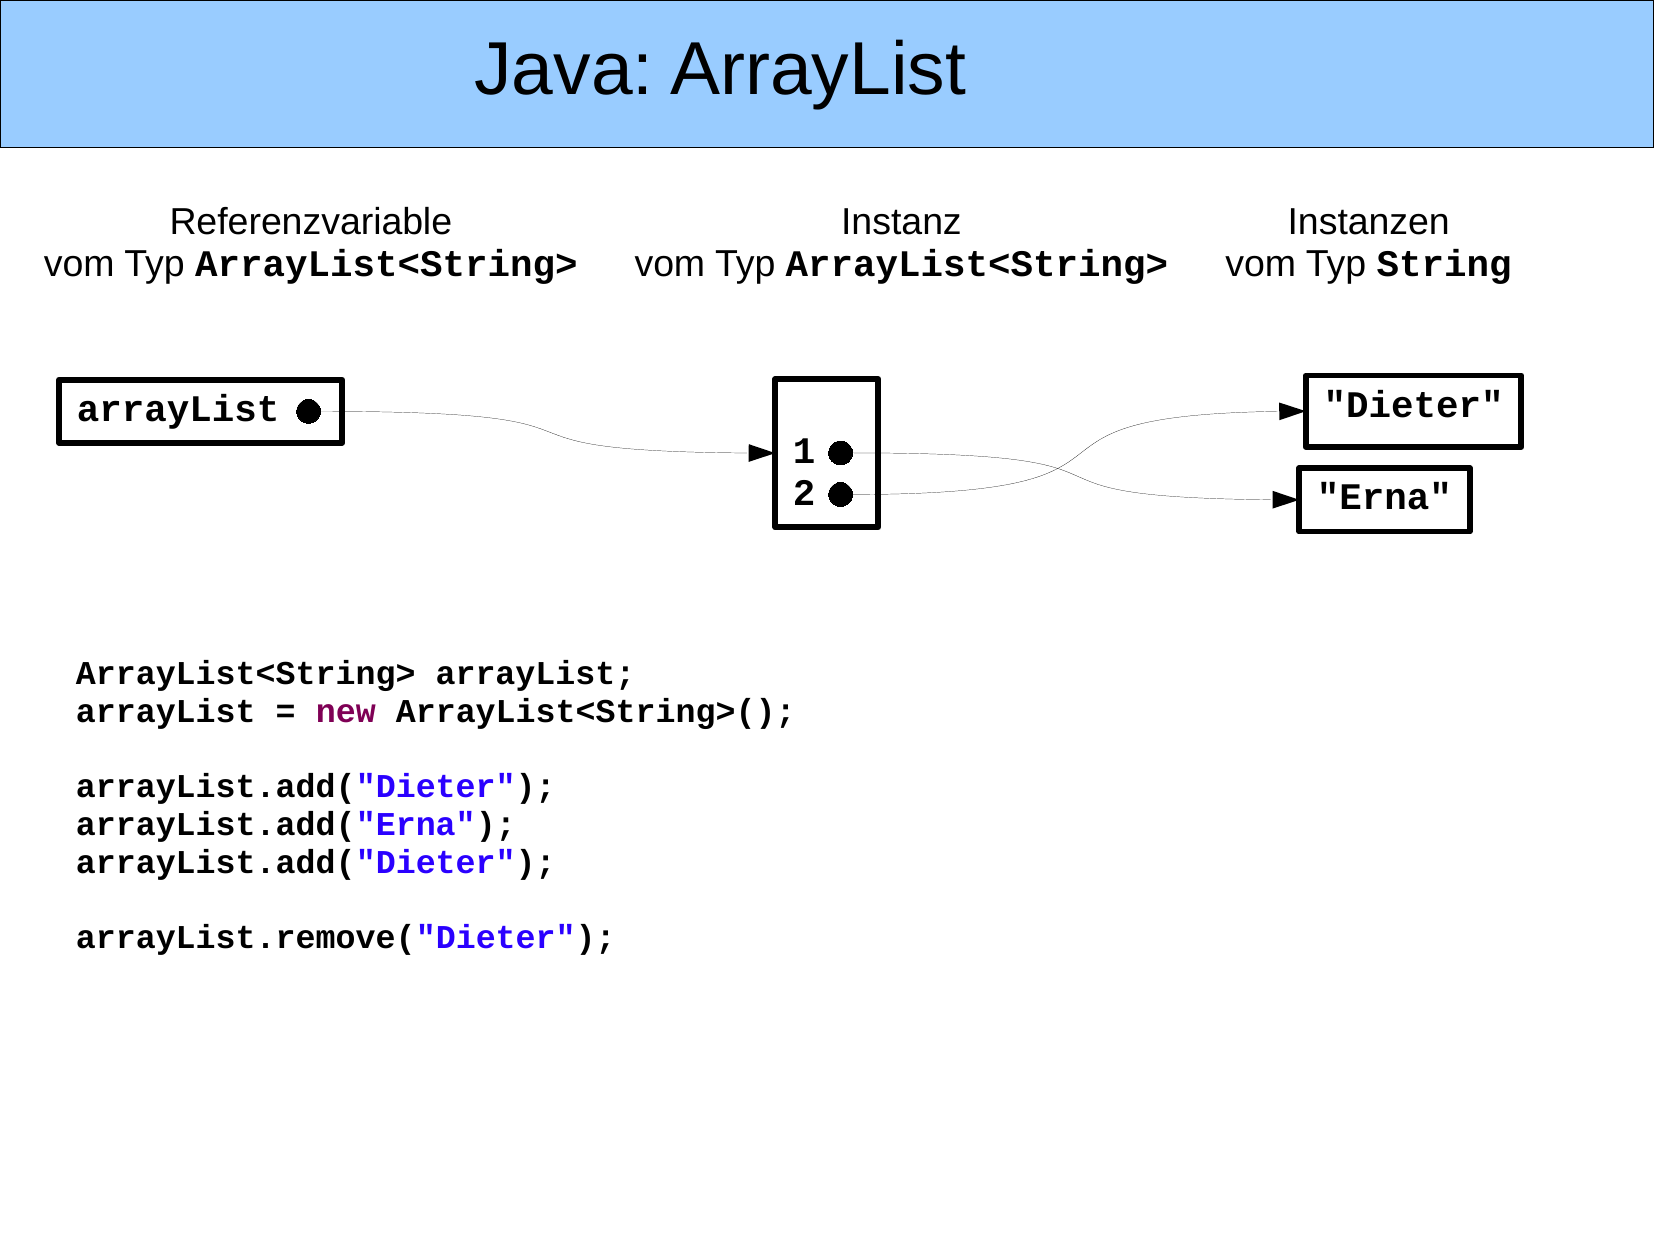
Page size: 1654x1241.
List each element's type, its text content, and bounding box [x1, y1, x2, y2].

text_box Referenzvariable vom Typ ArrayList<String> [29, 193, 591, 296]
text_box [828, 441, 853, 465]
text_box Instanz vom Typ ArrayList<String> [619, 193, 1182, 296]
text_box "Erna" [1299, 468, 1470, 532]
text_box [828, 482, 853, 507]
text_box [296, 399, 321, 424]
text_box "Dieter" [1305, 375, 1522, 447]
text_box 1 2 [775, 379, 879, 528]
text_box [0, 0, 1654, 148]
text_box arrayList [59, 379, 343, 443]
text_box Instanzen vom Typ String [1210, 193, 1527, 296]
text_box Java: ArrayList [459, 19, 982, 119]
text_box ArrayList<String> arrayList; arrayList = new ArrayList<String>(); arrayList.add("Dieter"); arrayList.add("Erna"); arrayList.add("Dieter"); arrayList.remove("Dieter"); [61, 649, 1131, 1002]
